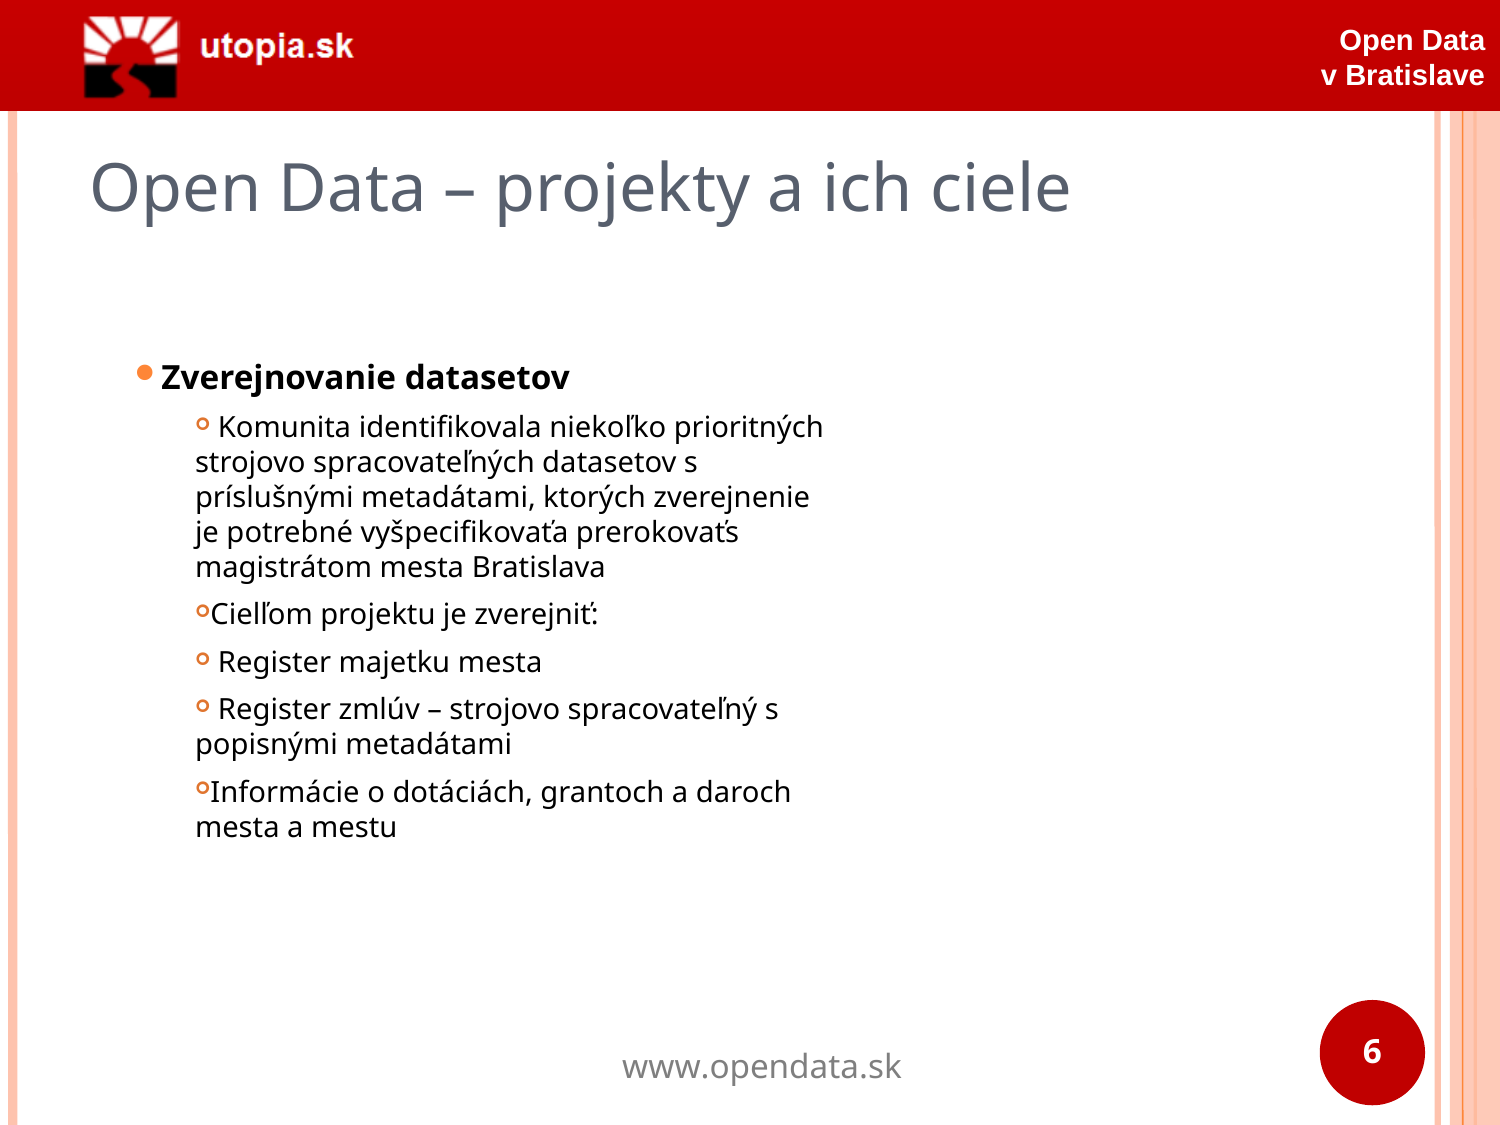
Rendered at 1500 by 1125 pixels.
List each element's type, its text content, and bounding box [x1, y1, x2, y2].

picture [1427, 33, 1437, 45]
title Open Data – projekty a ich ciele [74, 45, 1479, 233]
picture [0, 0, 1500, 111]
picture [1401, 37, 1407, 45]
picture [1368, 37, 1374, 45]
picture [1344, 33, 1356, 45]
subtitle Zverejnovanie datasetov Komunita identifikovala niekoľko prioritných strojovo spracovateľných datasetov s príslušnými metadátami, ktorých zverejnenie je potrebné vyšpecifikovaťa prerokovaťs magistrátom mesta Bratislava Cielľom projektu je zverejniť: Register majetku mesta Register zmlúv – strojovo spracovateľný s popisnými metadátami Informácie o dotáciách, grantoch a daroch mesta a mestu [74, 262, 827, 1084]
